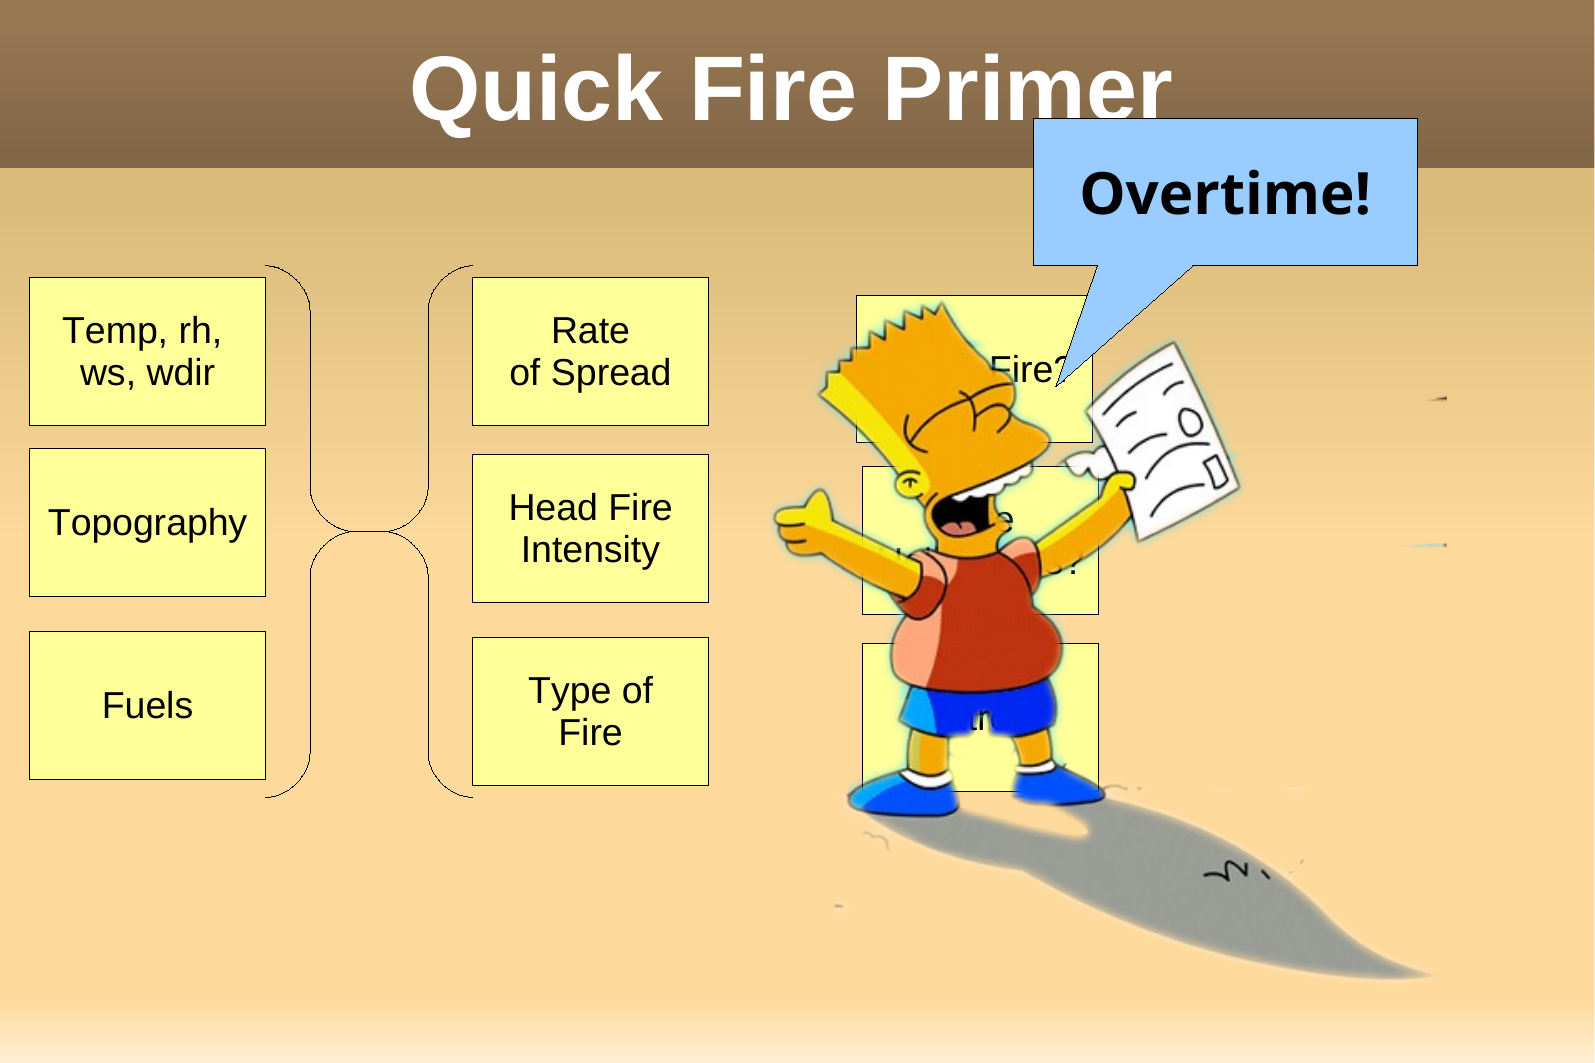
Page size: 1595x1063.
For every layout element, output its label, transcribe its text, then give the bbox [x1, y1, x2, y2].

text_box Temp, rh, ws, wdir [29, 277, 266, 426]
picture [0, 0, 1595, 1063]
text_box Type of Fire [472, 637, 709, 786]
text_box Rate of Spread [472, 277, 709, 426]
text_box Topography [29, 448, 266, 597]
text_box Overtime! [1033, 118, 1418, 387]
text_box Head Fire Intensity [472, 454, 709, 603]
text_box Fuels [29, 631, 266, 780]
title Quick Fire Primer [74, 7, 1510, 171]
